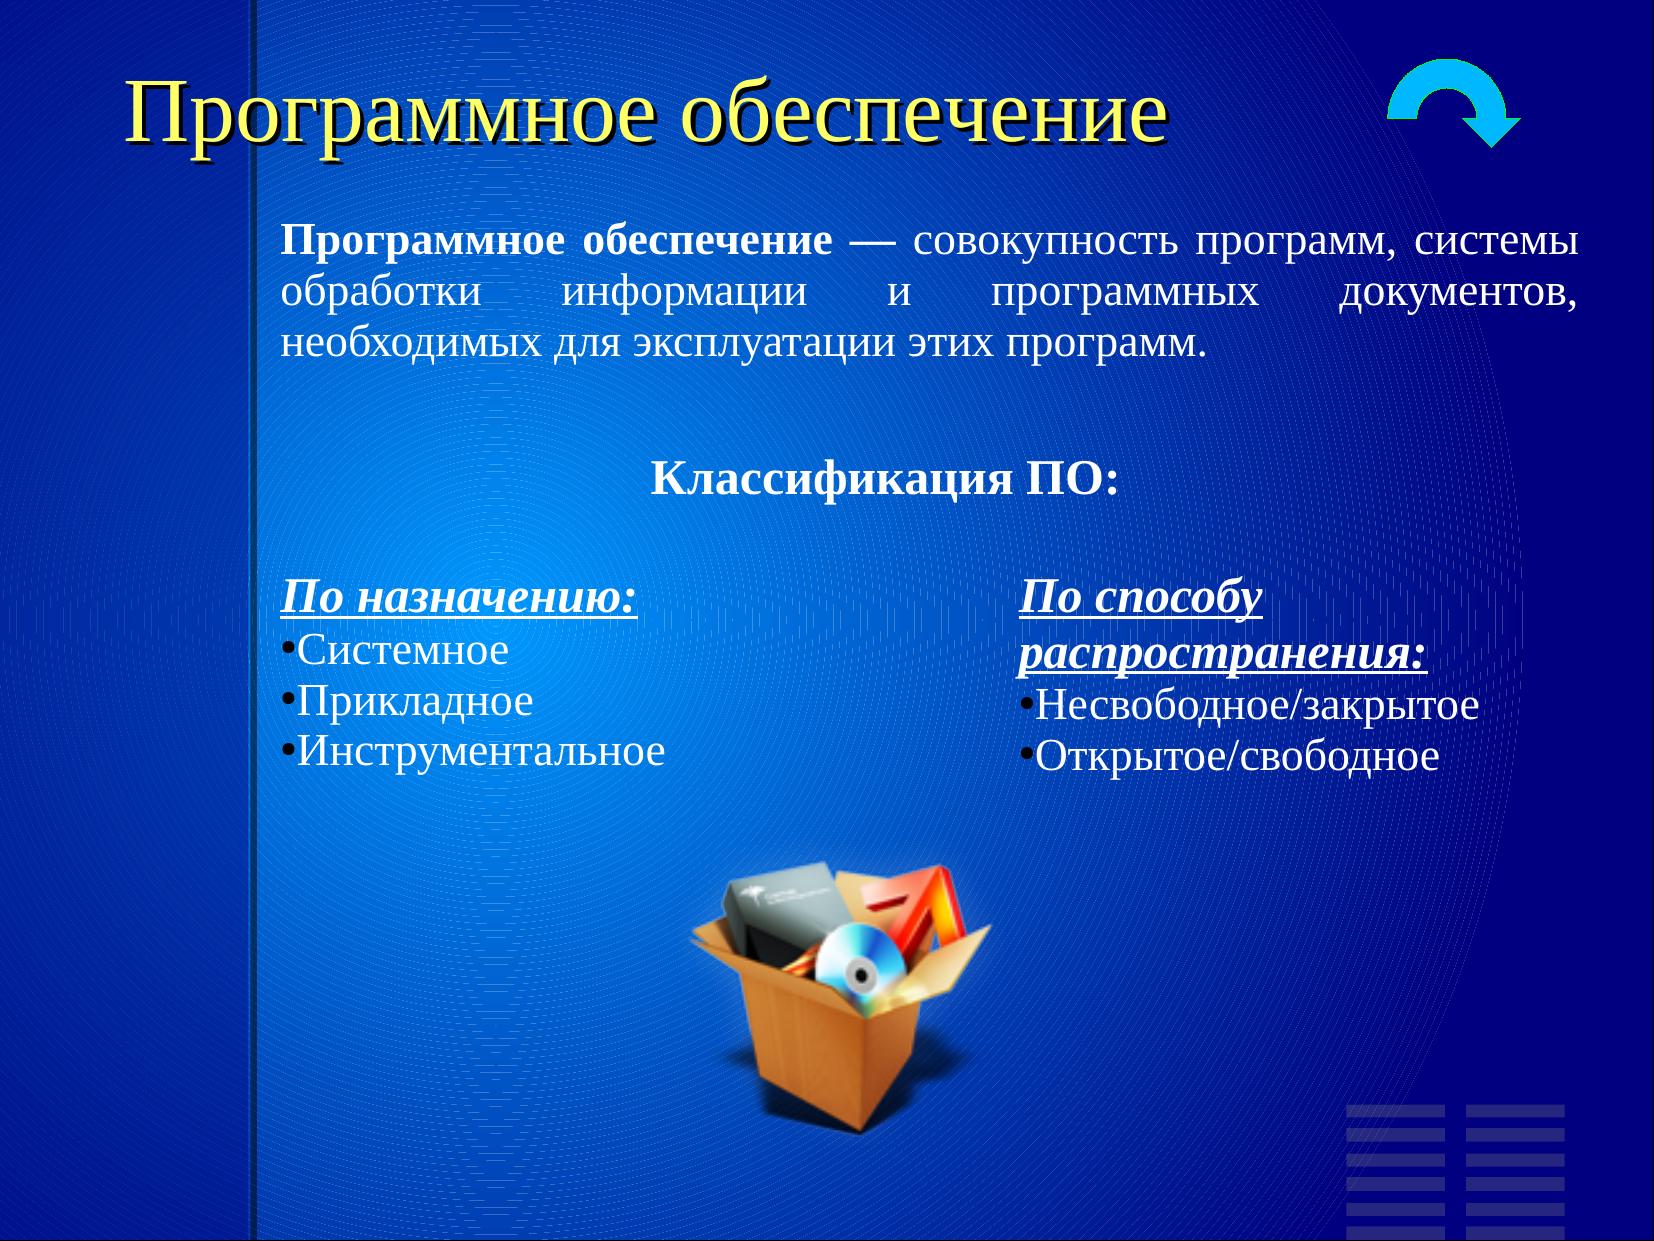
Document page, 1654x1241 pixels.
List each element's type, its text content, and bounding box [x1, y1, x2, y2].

title Программное обеспечение [123, 14, 1536, 207]
text_box По способу распространения: Несвободное/закрытое Открытое/свободное [1003, 561, 1506, 790]
text_box По назначению: Системное Прикладное Инструментальное [265, 561, 768, 785]
text_box [1387, 59, 1521, 148]
picture [679, 826, 1004, 1152]
text_box Классификация ПО: [590, 442, 1182, 515]
text_box Программное обеспечение — совокупность программ, системы обработки информации и программных документов, необходимых для эксплуатации этих программ. [265, 206, 1595, 376]
